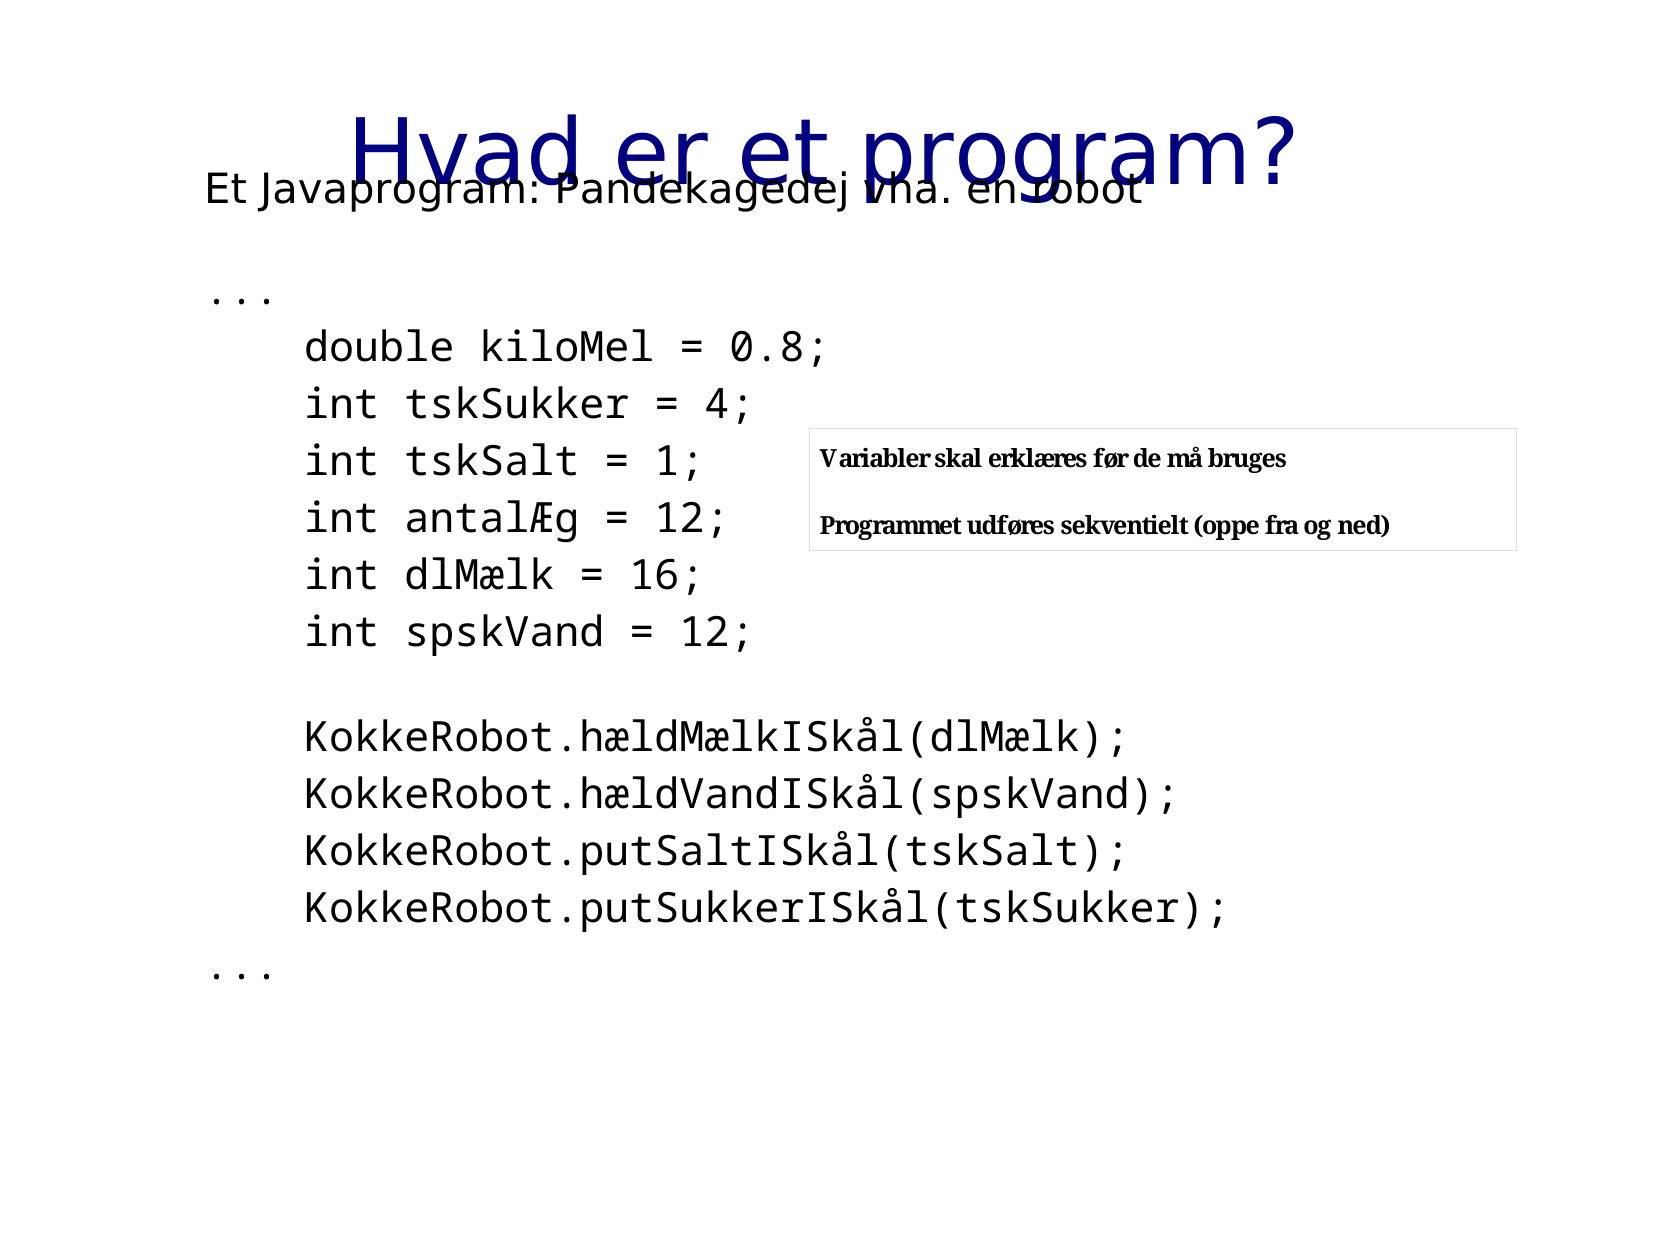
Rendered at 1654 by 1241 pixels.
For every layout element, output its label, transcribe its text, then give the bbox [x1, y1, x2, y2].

subtitle Et Javaprogram: Pandekagedej vha. en robot ... double kiloMel = 0.8; int tskSukker = 4; int tskSalt = 1; int antalÆg = 12; int dlMælk = 16; int spskVand = 12; KokkeRobot.hældMælkISkål(dlMælk); KokkeRobot.hældVandISkål(spskVand); KokkeRobot.putSaltISkål(tskSalt); KokkeRobot.putSukkerISkål(tskSukker); ... [168, 183, 1446, 1066]
title Hvad er et program? [30, 49, 1620, 257]
chart [755, 391, 1571, 566]
